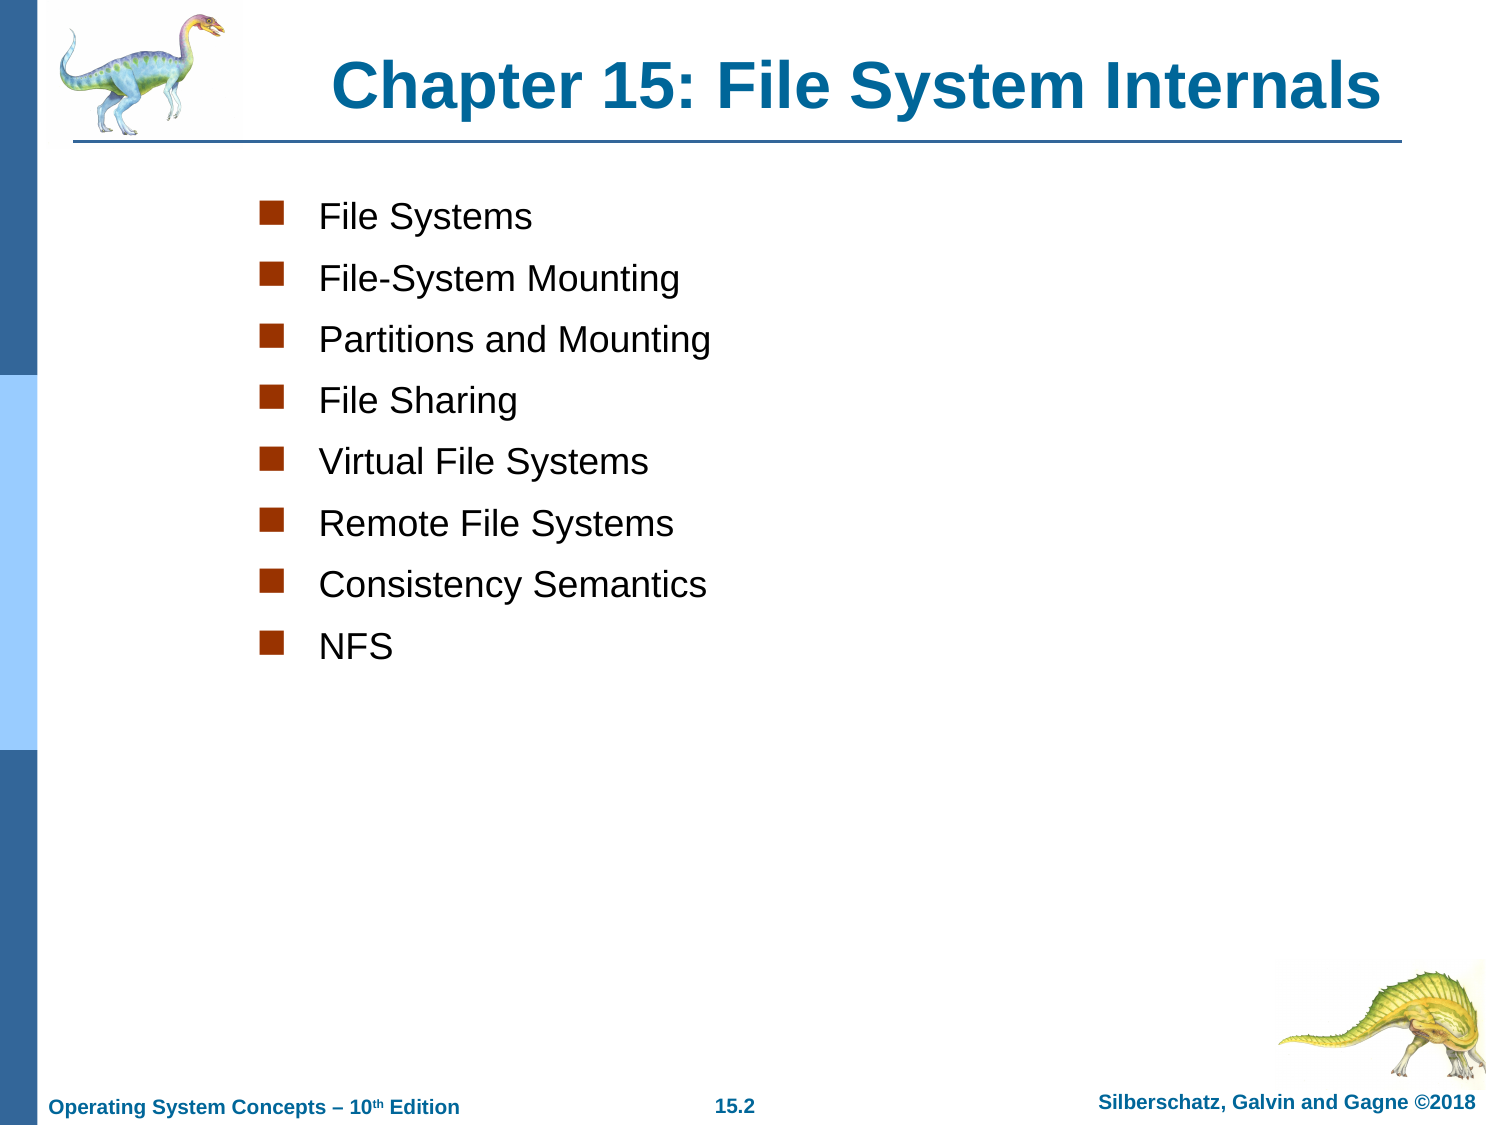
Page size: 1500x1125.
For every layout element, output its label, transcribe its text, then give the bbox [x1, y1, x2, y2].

picture [46, 0, 243, 149]
title Chapter 15: File System Internals [188, 35, 1500, 130]
list File Systems File-System Mounting Partitions and Mounting File Sharing Virtual File Systems Remote File Systems Consistency Semantics NFS [247, 184, 1381, 928]
picture [1415, 1094, 1423, 1099]
picture [1275, 959, 1486, 1090]
